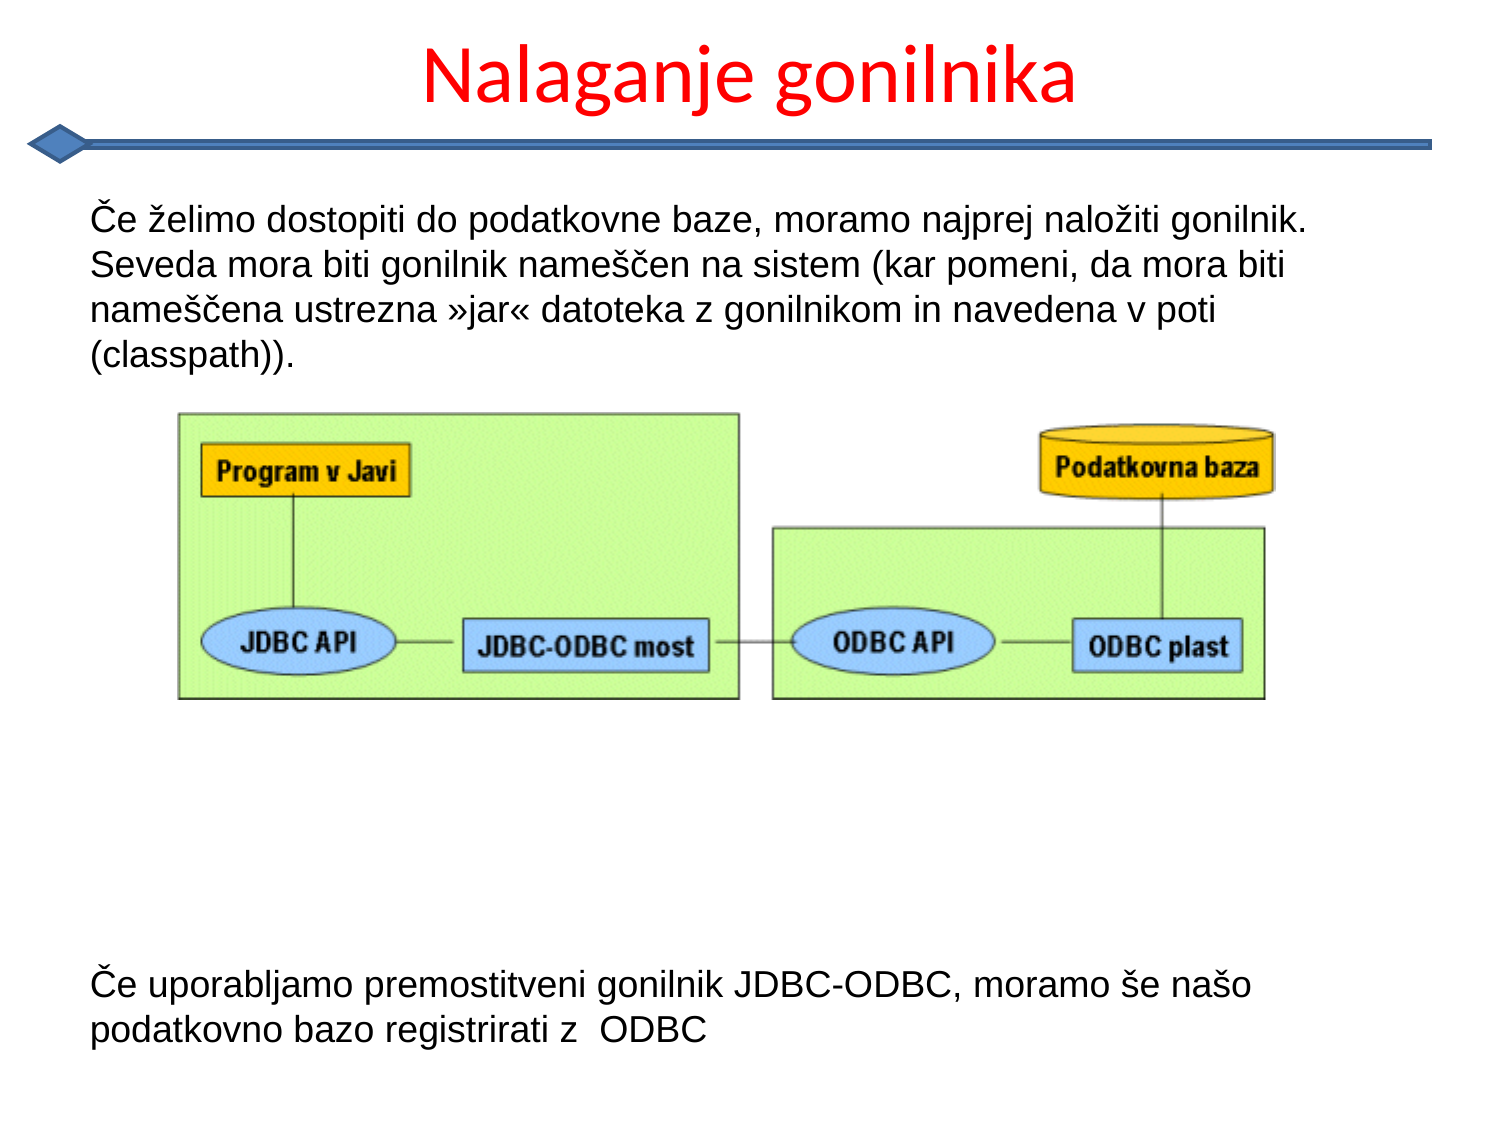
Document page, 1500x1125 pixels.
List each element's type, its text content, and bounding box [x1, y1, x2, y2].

title Nalaganje gonilnika [75, 0, 1426, 138]
picture [177, 412, 1276, 700]
text_box Če želimo dostopiti do podatkovne baze, moramo najprej naložiti gonilnik. Seveda mora biti gonilnik nameščen na sistem (kar pomeni, da mora biti nameščena ustrezna »jar« datoteka z gonilnikom in navedena v poti (classpath)). Če uporabljamo premostitveni gonilnik JDBC-ODBC, moramo še našo podatkovno bazo registrirati z ODBC [74, 187, 1401, 1058]
